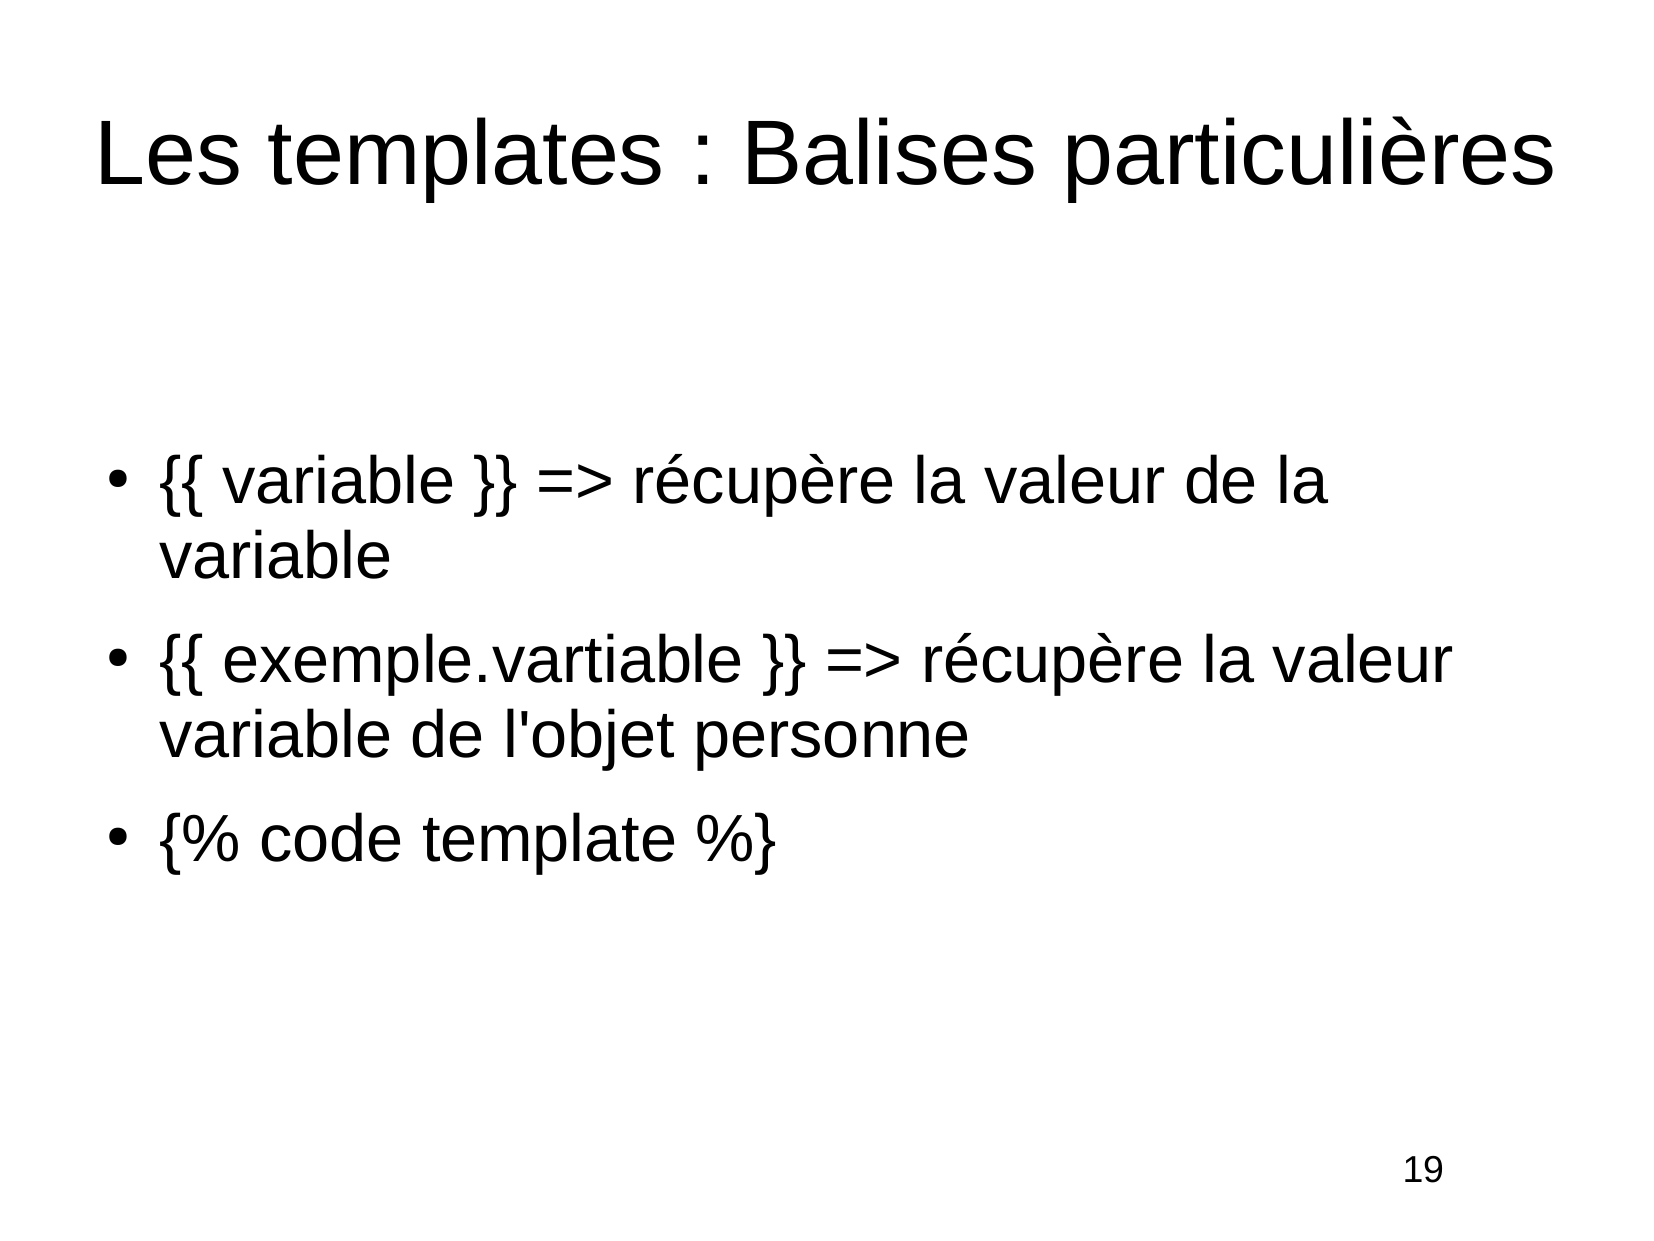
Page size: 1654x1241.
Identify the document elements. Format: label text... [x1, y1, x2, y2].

title Les templates : Balises particulières [82, 49, 1571, 257]
list {{ variable }} => récupère la valeur de la variable {{ exemple.vartiable }} => récupère la valeur variable de l'objet personne {% code template %} [88, 442, 1577, 950]
